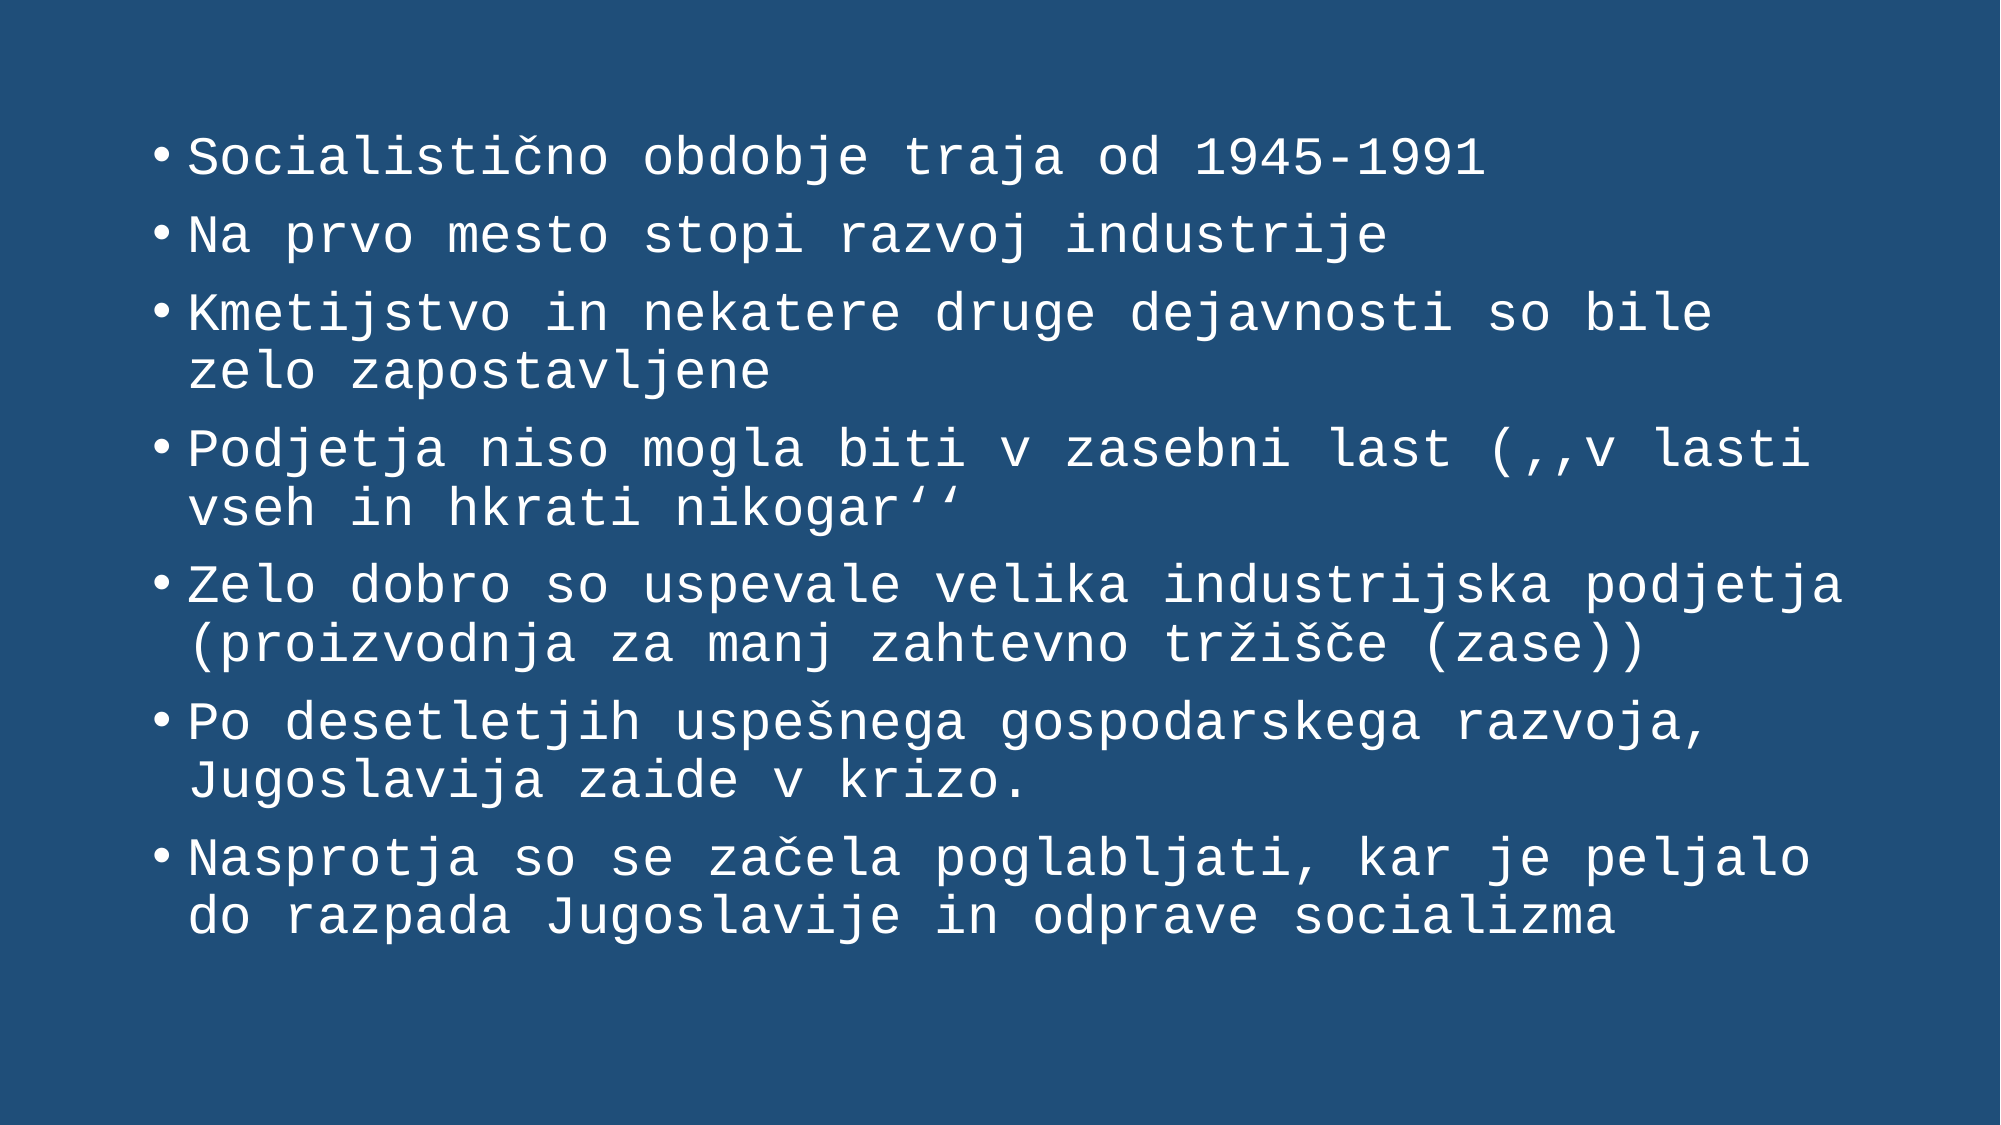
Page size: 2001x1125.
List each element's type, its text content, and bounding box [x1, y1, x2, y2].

list Socialistično obdobje traja od 1945-1991 Na prvo mesto stopi razvoj industrije Kmetijstvo in nekatere druge dejavnosti so bile zelo zapostavljene Podjetja niso mogla biti v zasebni last (‚,v lasti vseh in hkrati nikogar‘‘ Zelo dobro so uspevale velika industrijska podjetja (proizvodnja za manj zahtevno tržišče (zase)) Po desetletjih uspešnega gospodarskega razvoja, Jugoslavija zaide v krizo. Nasprotja so se začela poglabljati, kar je peljalo do razpada Jugoslavije in odprave socializma [137, 120, 1863, 1014]
